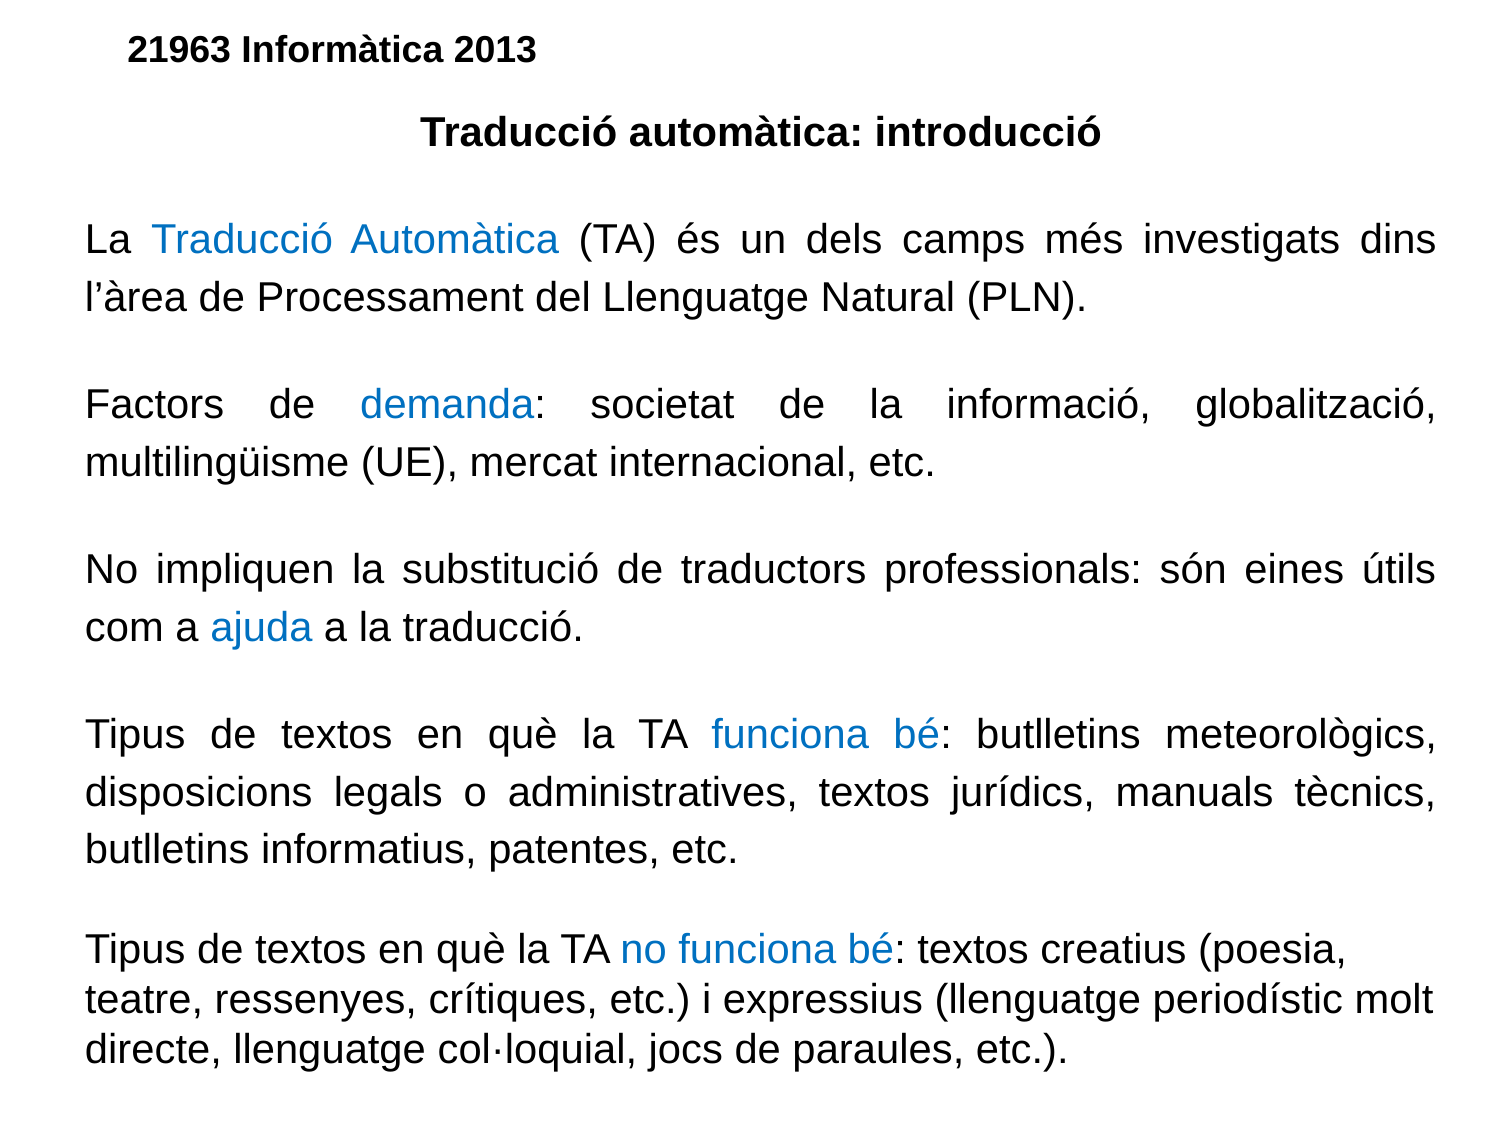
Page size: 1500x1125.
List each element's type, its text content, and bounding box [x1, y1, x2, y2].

text_box Traducció automàtica: introducció La Traducció Automàtica (TA) és un dels camps més investigats dins l’àrea de Processament del Llenguatge Natural (PLN). Factors de demanda: societat de la informació, globalització, multilingüisme (UE), mercat internacional, etc. No impliquen la substitució de traductors professionals: són eines útils com a ajuda a la traducció. Tipus de textos en què la TA funciona bé: butlletins meteorològics, disposicions legals o administratives, textos jurídics, manuals tècnics, butlletins informatius, patentes, etc. Tipus de textos en què la TA no funciona bé: textos creatius (poesia, teatre, ressenyes, crítiques, etc.) i expressius (llenguatge periodístic molt directe, llenguatge col·loquial, jocs de paraules, etc.). [70, 81, 1452, 1010]
text_box 21963 Informàtica 2013 [112, 20, 1388, 85]
